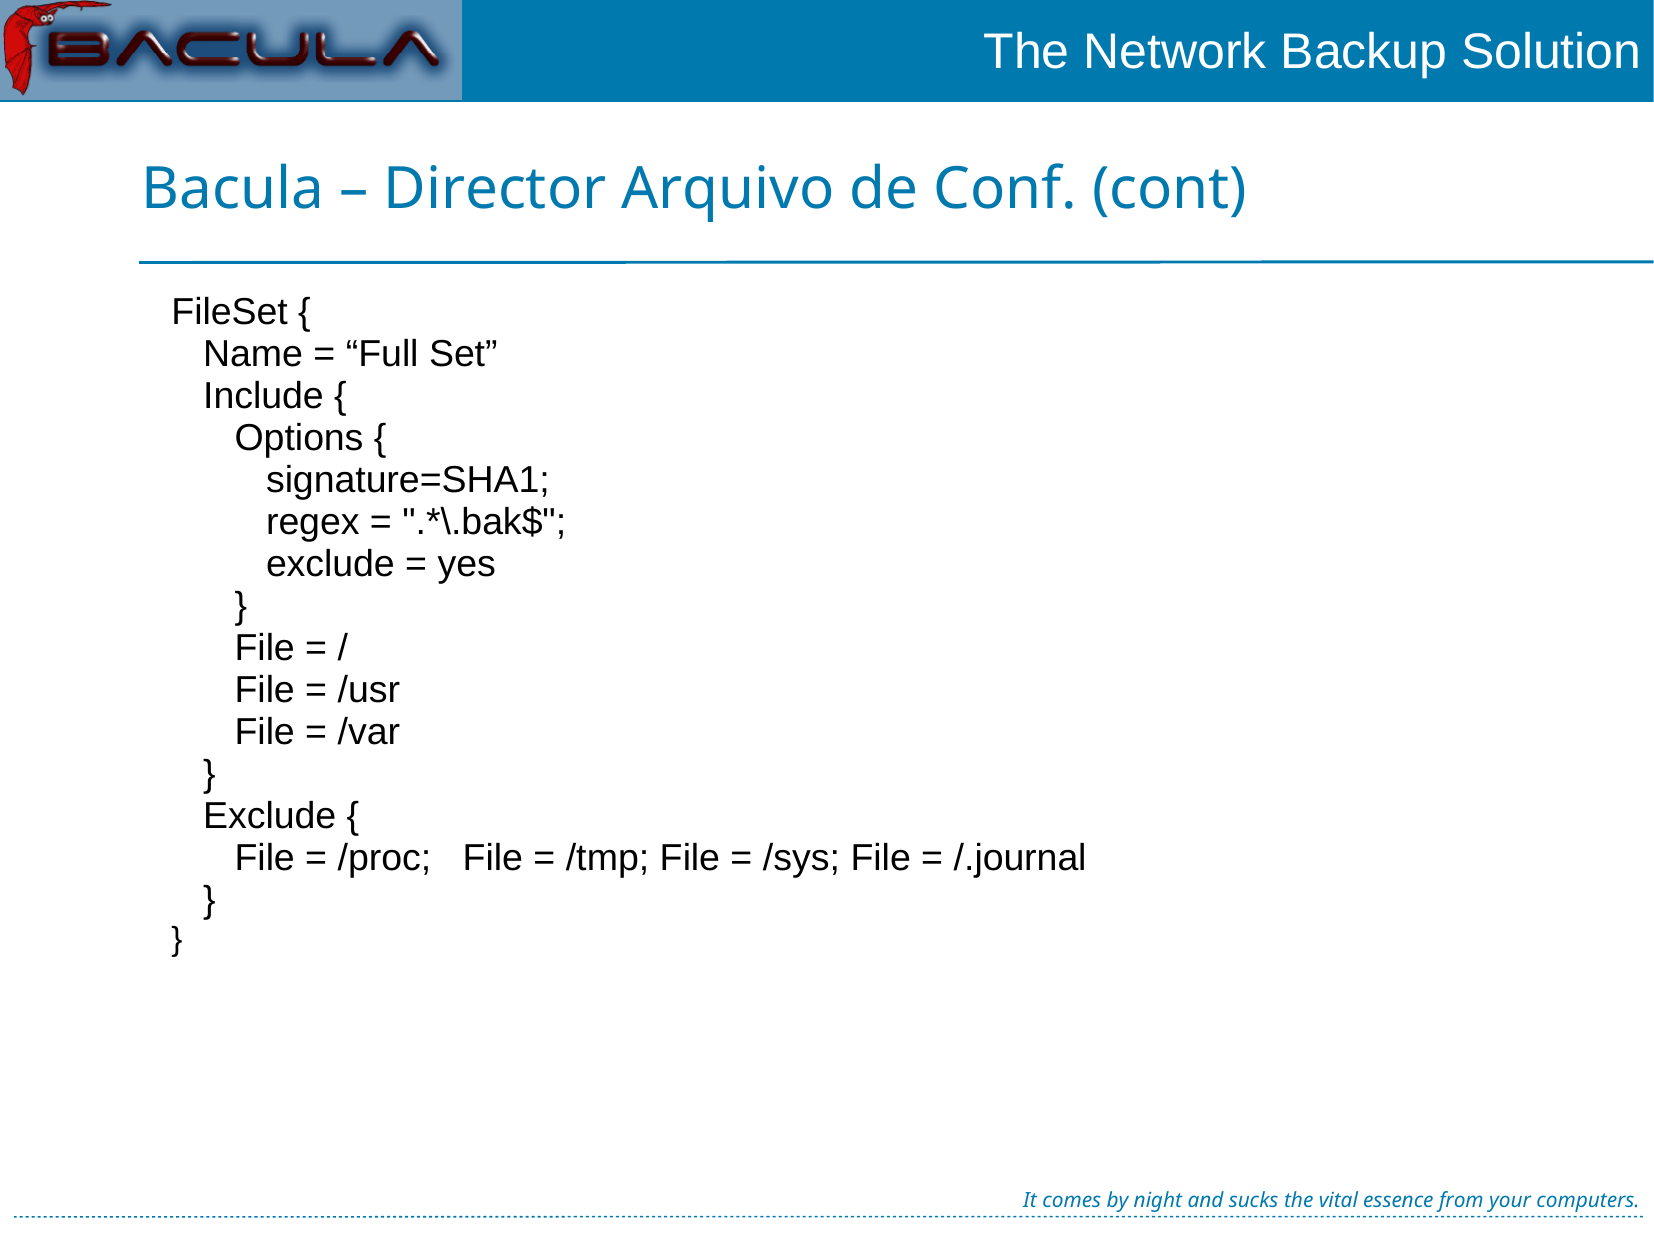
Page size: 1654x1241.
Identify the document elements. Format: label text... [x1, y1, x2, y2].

title Bacula – Director Arquivo de Conf. (cont) [141, 112, 1501, 226]
picture [0, 0, 461, 99]
list FileSet { Name = “Full Set” Include { Options { signature=SHA1; regex = ".*\.bak$"; exclude = yes } File = / File = /usr File = /var } Exclude { File = /proc; File = /tmp; File = /sys; File = /.journal } } [112, 290, 1506, 1042]
